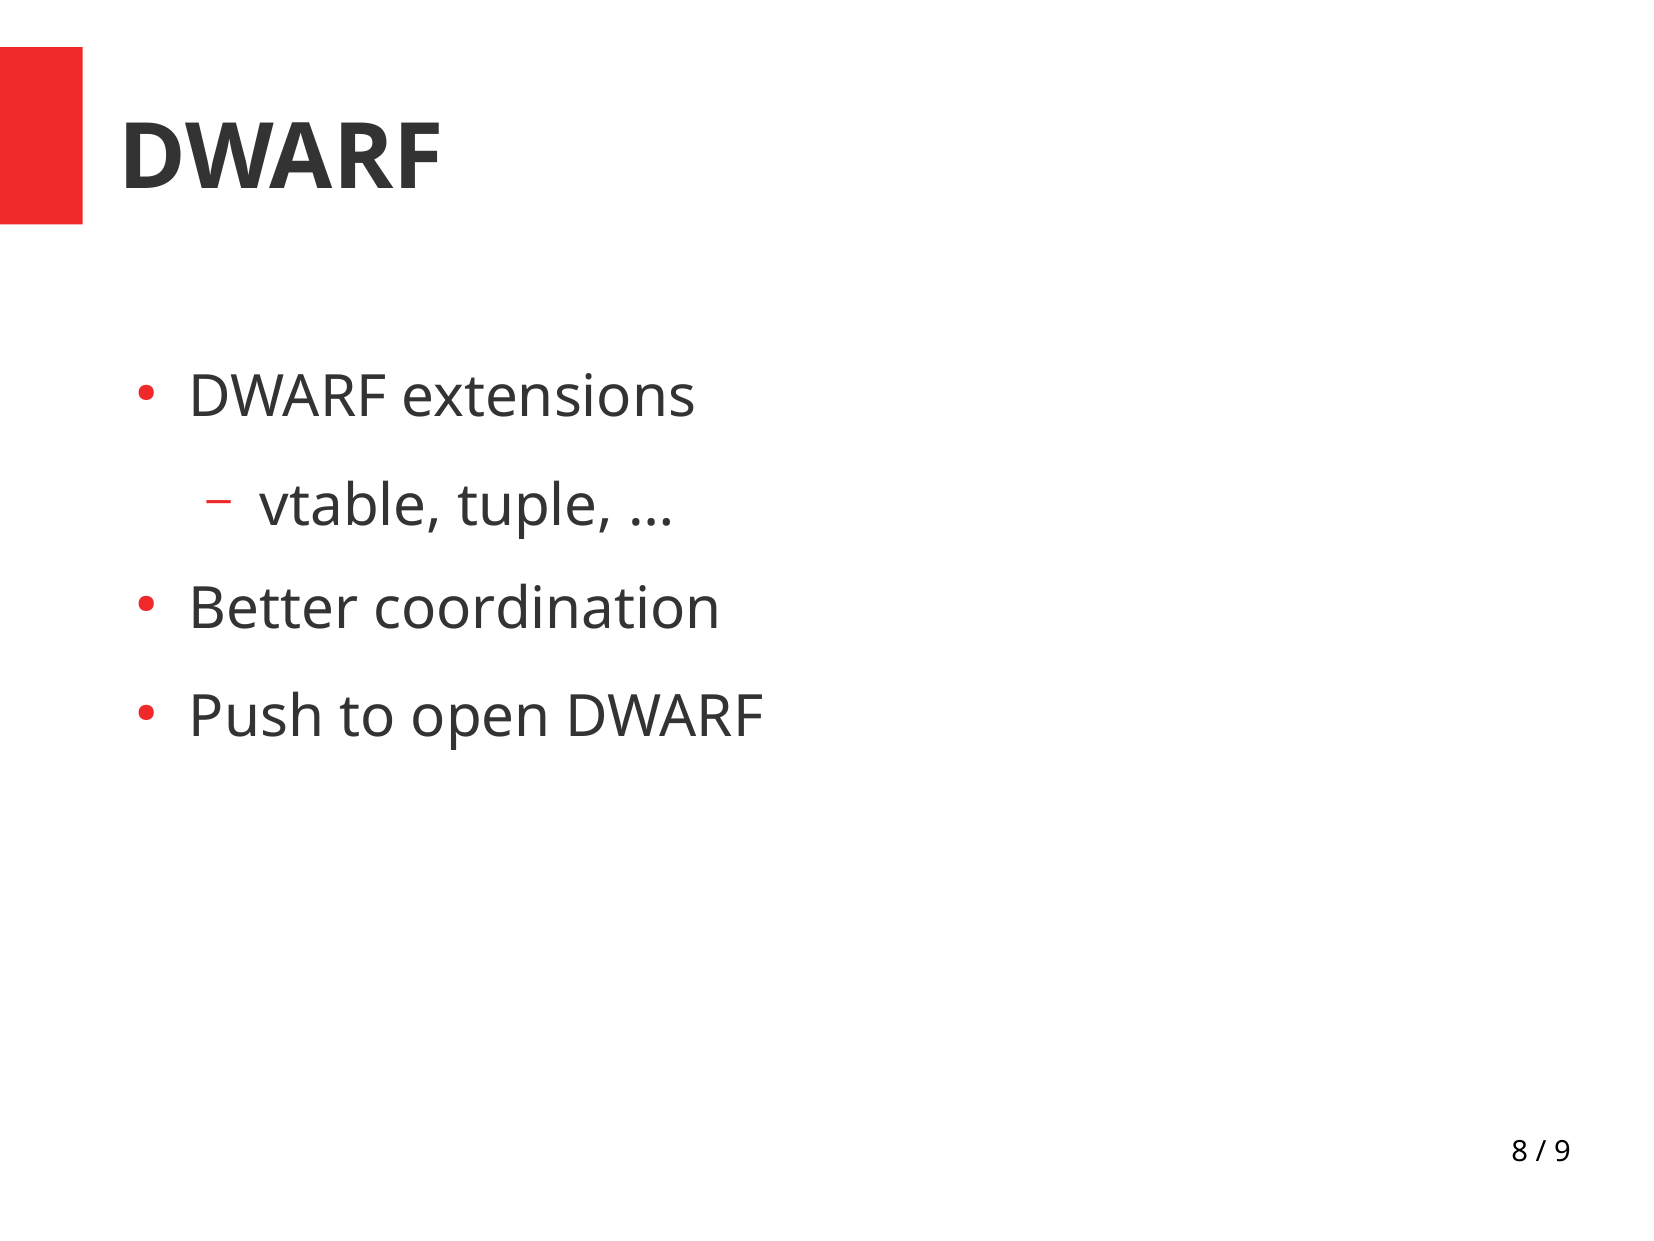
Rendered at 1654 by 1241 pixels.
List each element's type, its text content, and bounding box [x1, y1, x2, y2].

list DWARF extensions vtable, tuple, … Better coordination Push to open DWARF [118, 354, 1536, 1074]
title DWARF [118, 49, 1571, 257]
